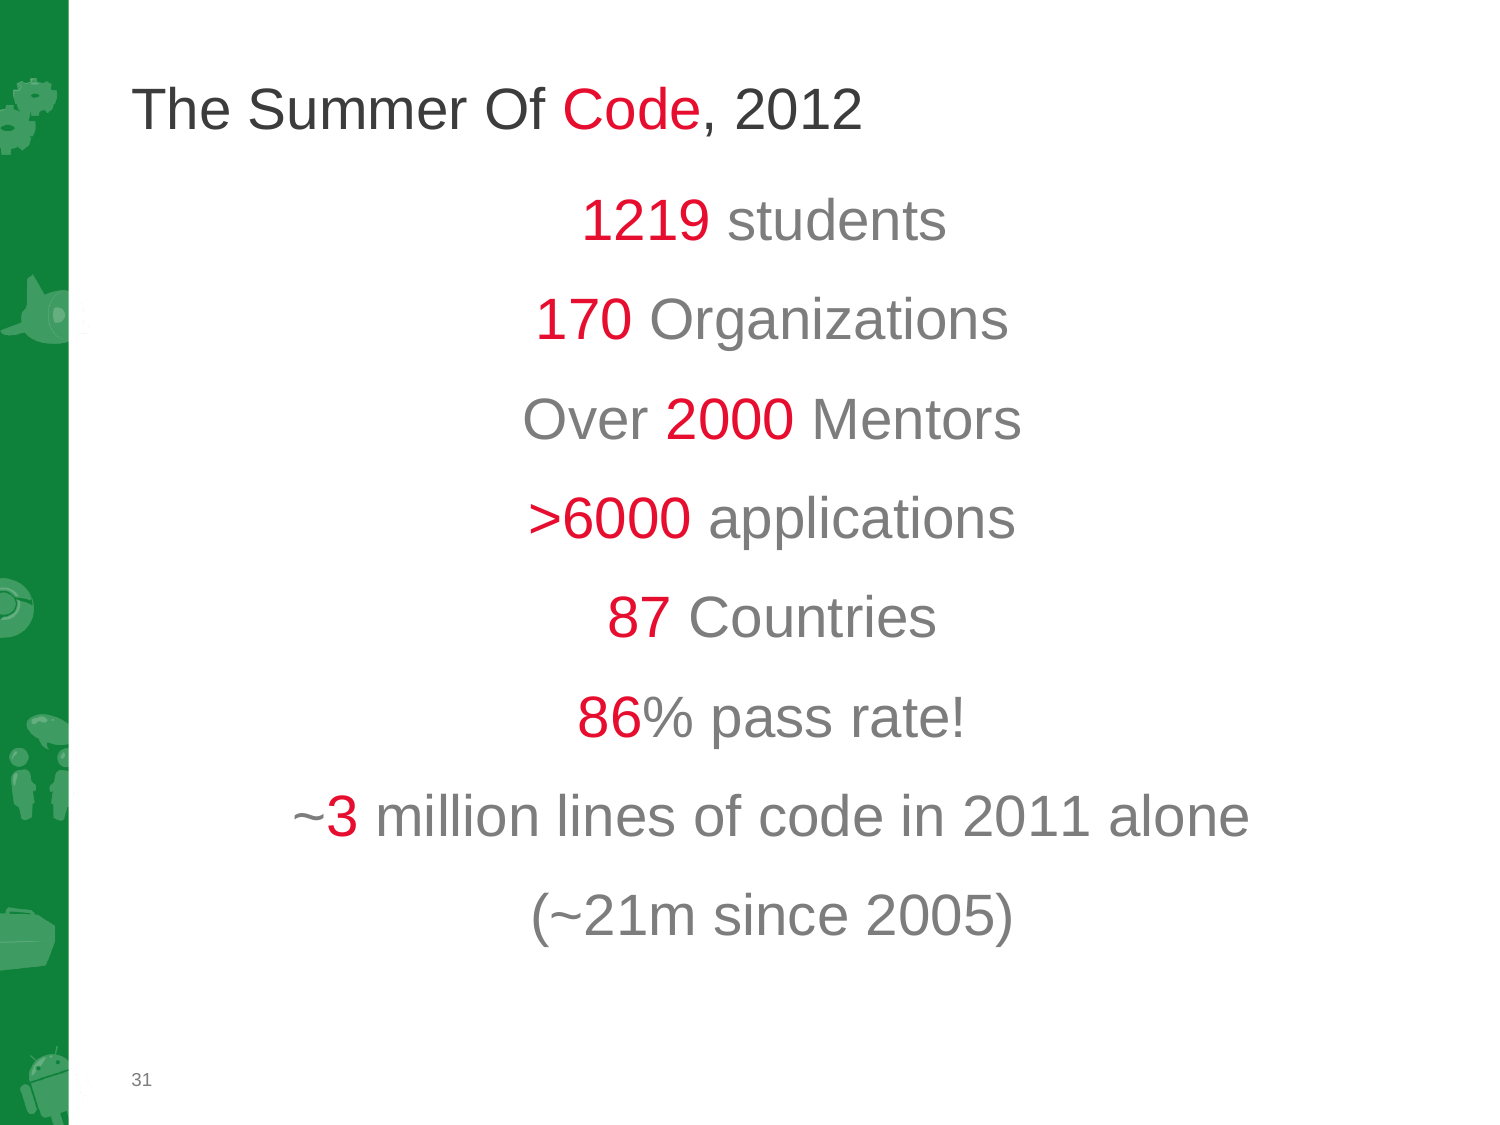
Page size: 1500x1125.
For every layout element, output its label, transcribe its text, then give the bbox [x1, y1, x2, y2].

picture [0, 578, 34, 638]
picture [0, 78, 58, 155]
picture [20, 1046, 92, 1125]
picture [9, 714, 76, 821]
picture [0, 274, 92, 344]
text_box <number> [116, 1061, 181, 1098]
text_box 1219 students 170 Organizations Over 2000 Mentors >6000 applications 87 Countries 86% pass rate! ~3 million lines of code in 2011 alone (~21m since 2005) [116, 182, 1429, 982]
picture [0, 907, 56, 972]
text_box The Summer Of Code, 2012 [116, 37, 1431, 150]
